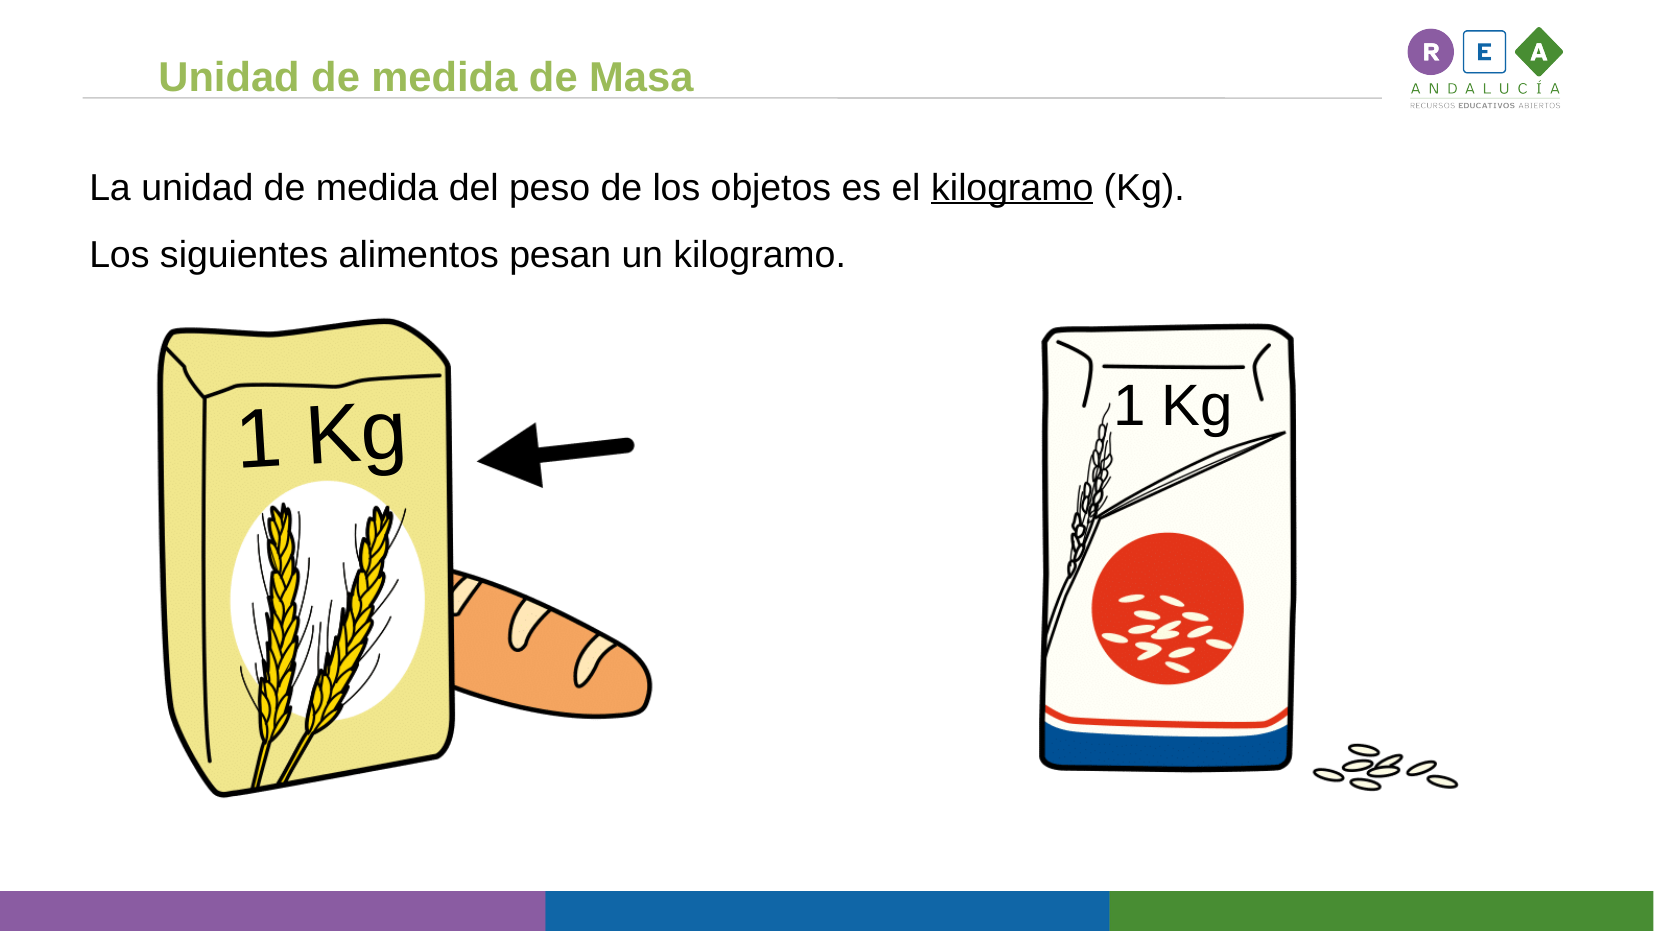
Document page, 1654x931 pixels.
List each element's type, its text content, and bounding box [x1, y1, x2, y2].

text_box 1 Kg [215, 365, 426, 494]
text_box La unidad de medida del peso de los objetos es el kilogramo (Kg). Los siguientes alimentos pesan un kilogramo. [74, 132, 1654, 283]
picture [1400, 0, 1571, 132]
picture [144, 297, 666, 819]
picture [0, 891, 1654, 931]
text_box Unidad de medida de Masa [65, 41, 787, 108]
text_box 1 Kg [1097, 359, 1249, 445]
picture [988, 297, 1510, 819]
